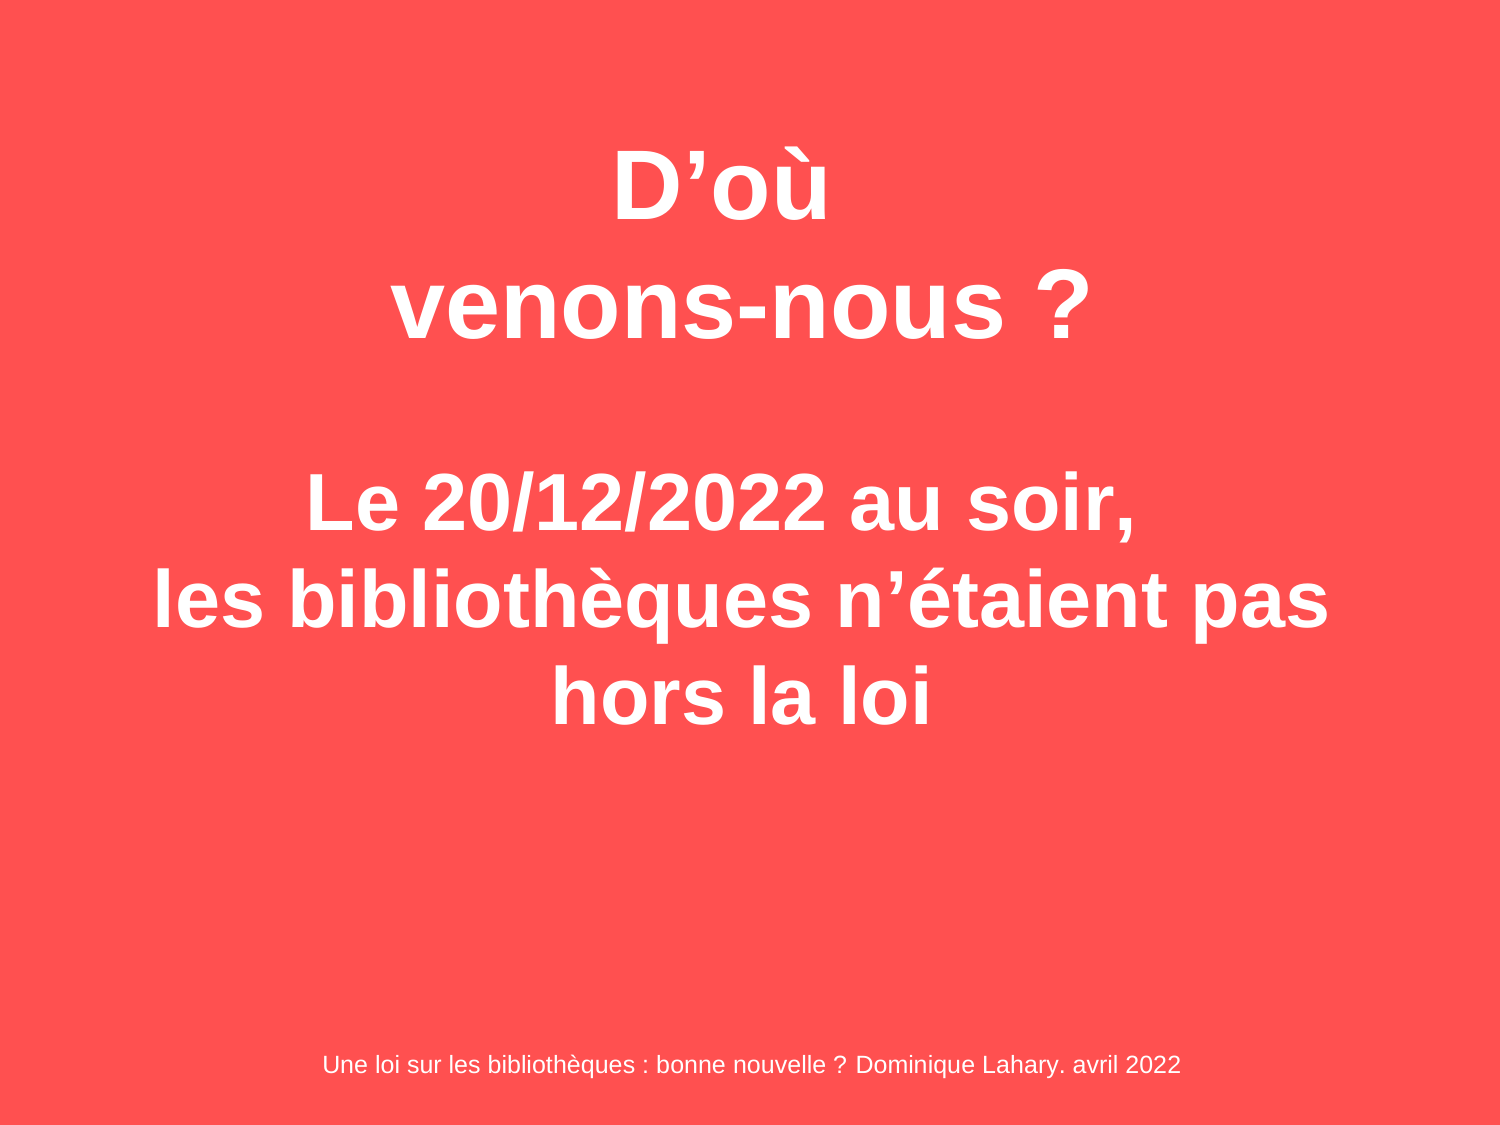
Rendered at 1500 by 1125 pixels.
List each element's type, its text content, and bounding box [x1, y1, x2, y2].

list D’où venons-nous ? Le 20/12/2022 au soir, les bibliothèques n’étaient pas hors la loi [53, 113, 1391, 847]
text_box Une loi sur les bibliothèques : bonne nouvelle ? Dominique Lahary. avril 2022 [52, 1041, 1453, 1117]
